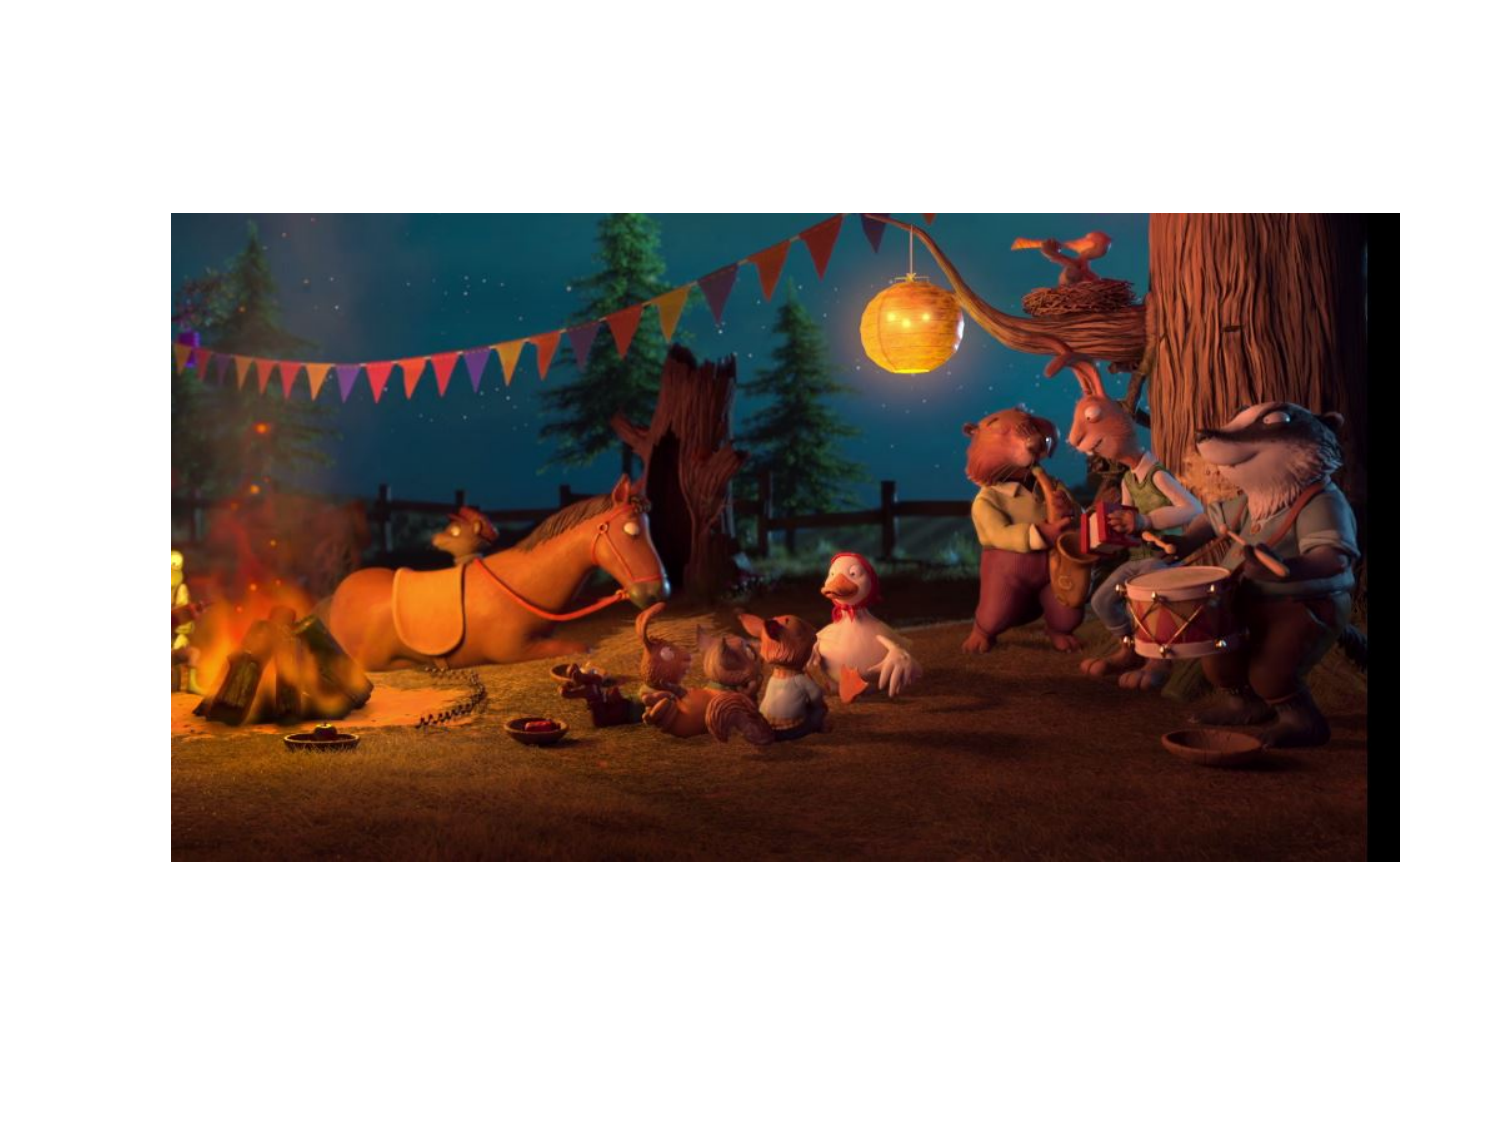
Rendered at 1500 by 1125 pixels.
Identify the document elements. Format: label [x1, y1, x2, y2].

picture [171, 213, 1400, 862]
